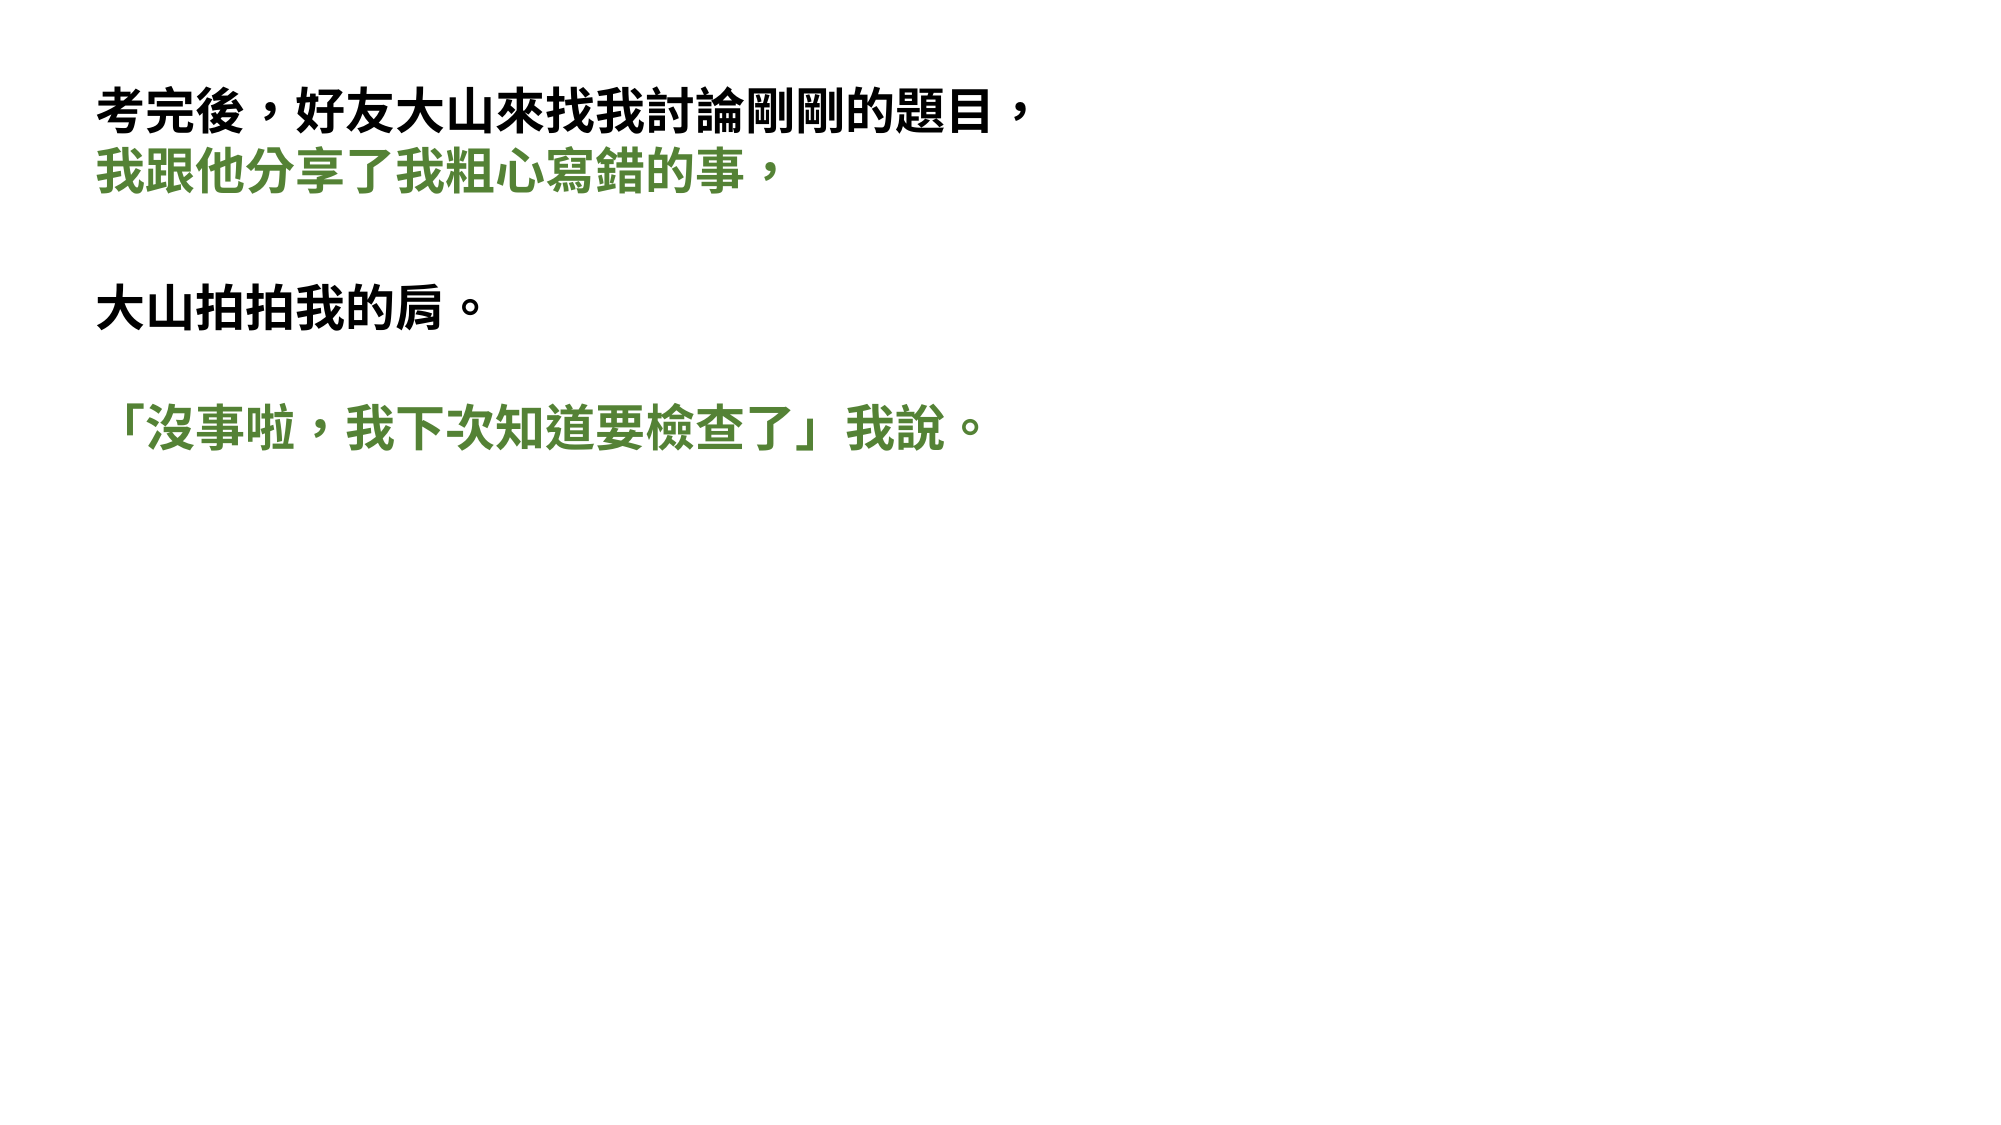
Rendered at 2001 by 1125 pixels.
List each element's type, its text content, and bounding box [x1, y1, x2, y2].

text_box 大山拍拍我的肩。 「沒事啦，我下次知道要檢查了」我說。 [80, 269, 1080, 464]
text_box 考完後，好友大山來找我討論剛剛的題目， 我跟他分享了我粗心寫錯的事， [80, 72, 1920, 267]
